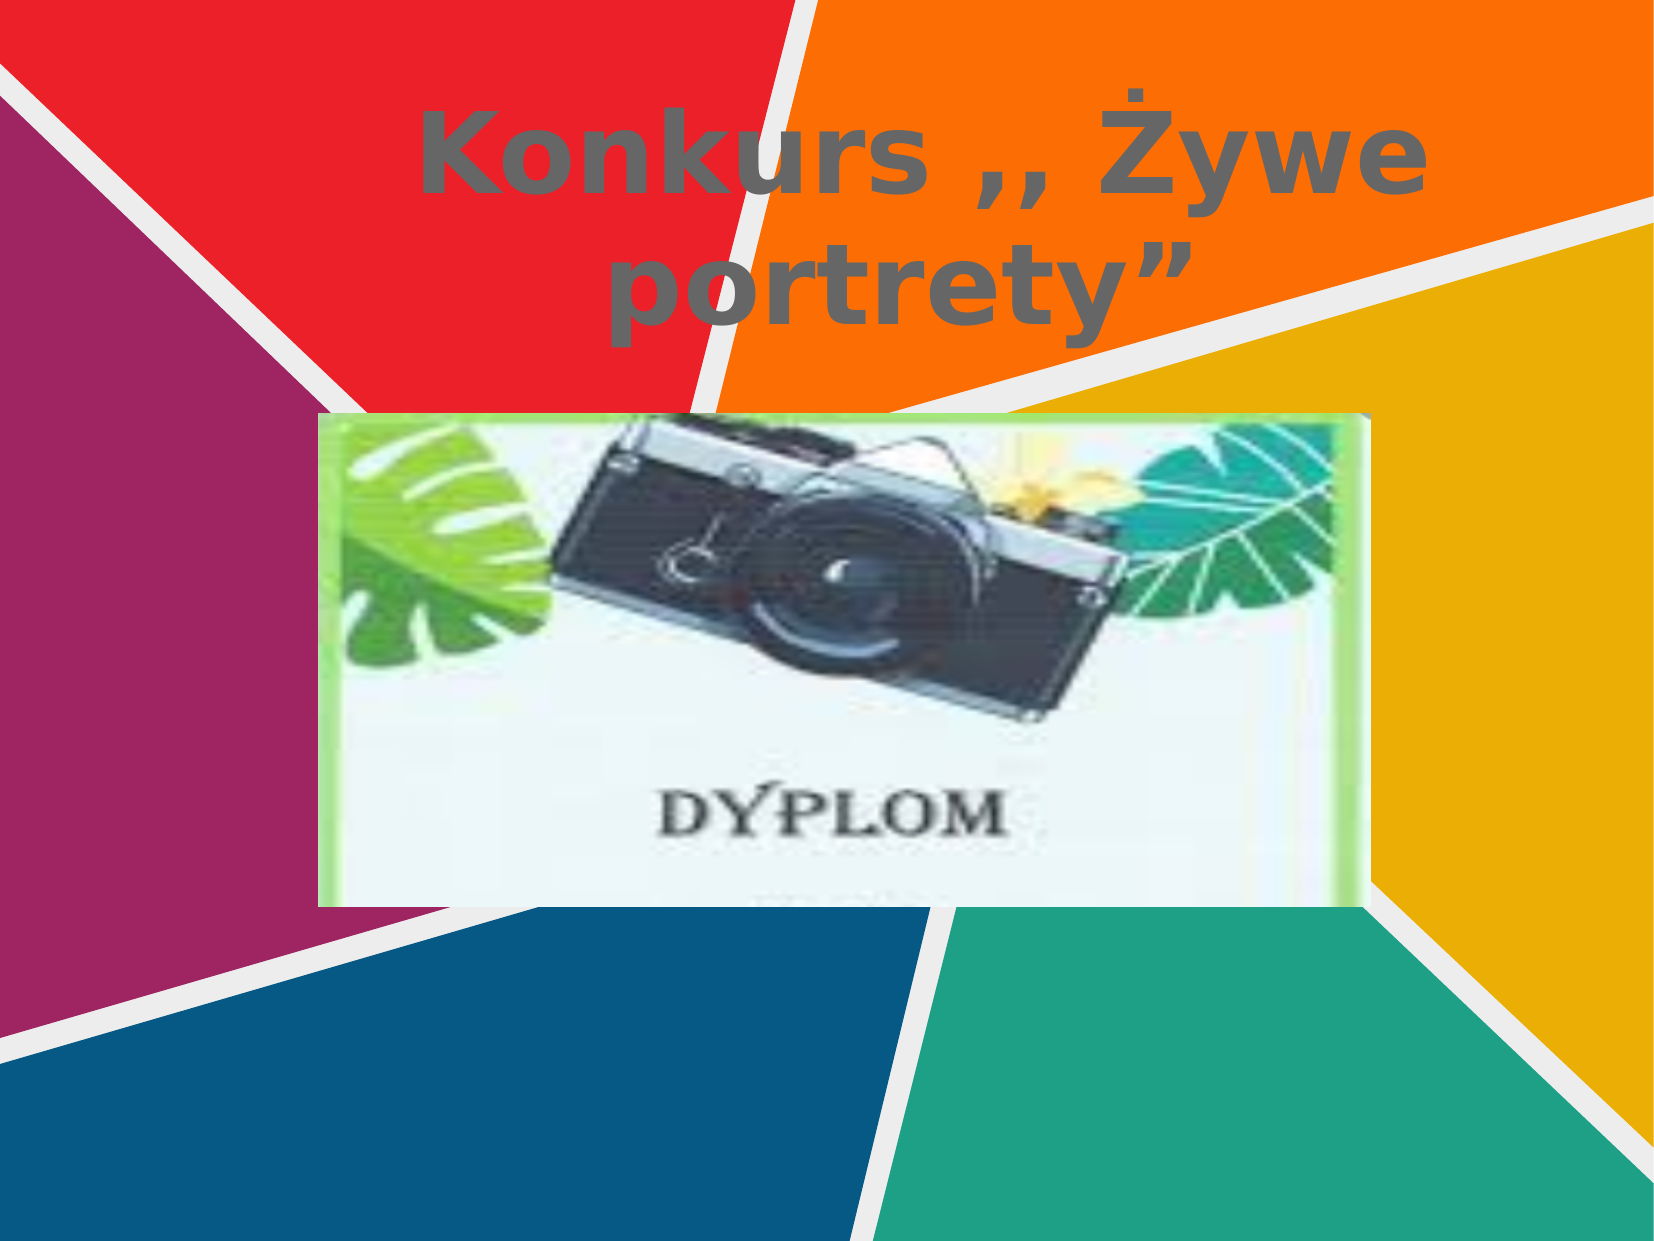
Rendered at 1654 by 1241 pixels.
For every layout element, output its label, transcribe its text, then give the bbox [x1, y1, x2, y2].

picture [318, 413, 1371, 907]
subtitle Konkurs ,, Żywe portrety” [172, 17, 1654, 423]
